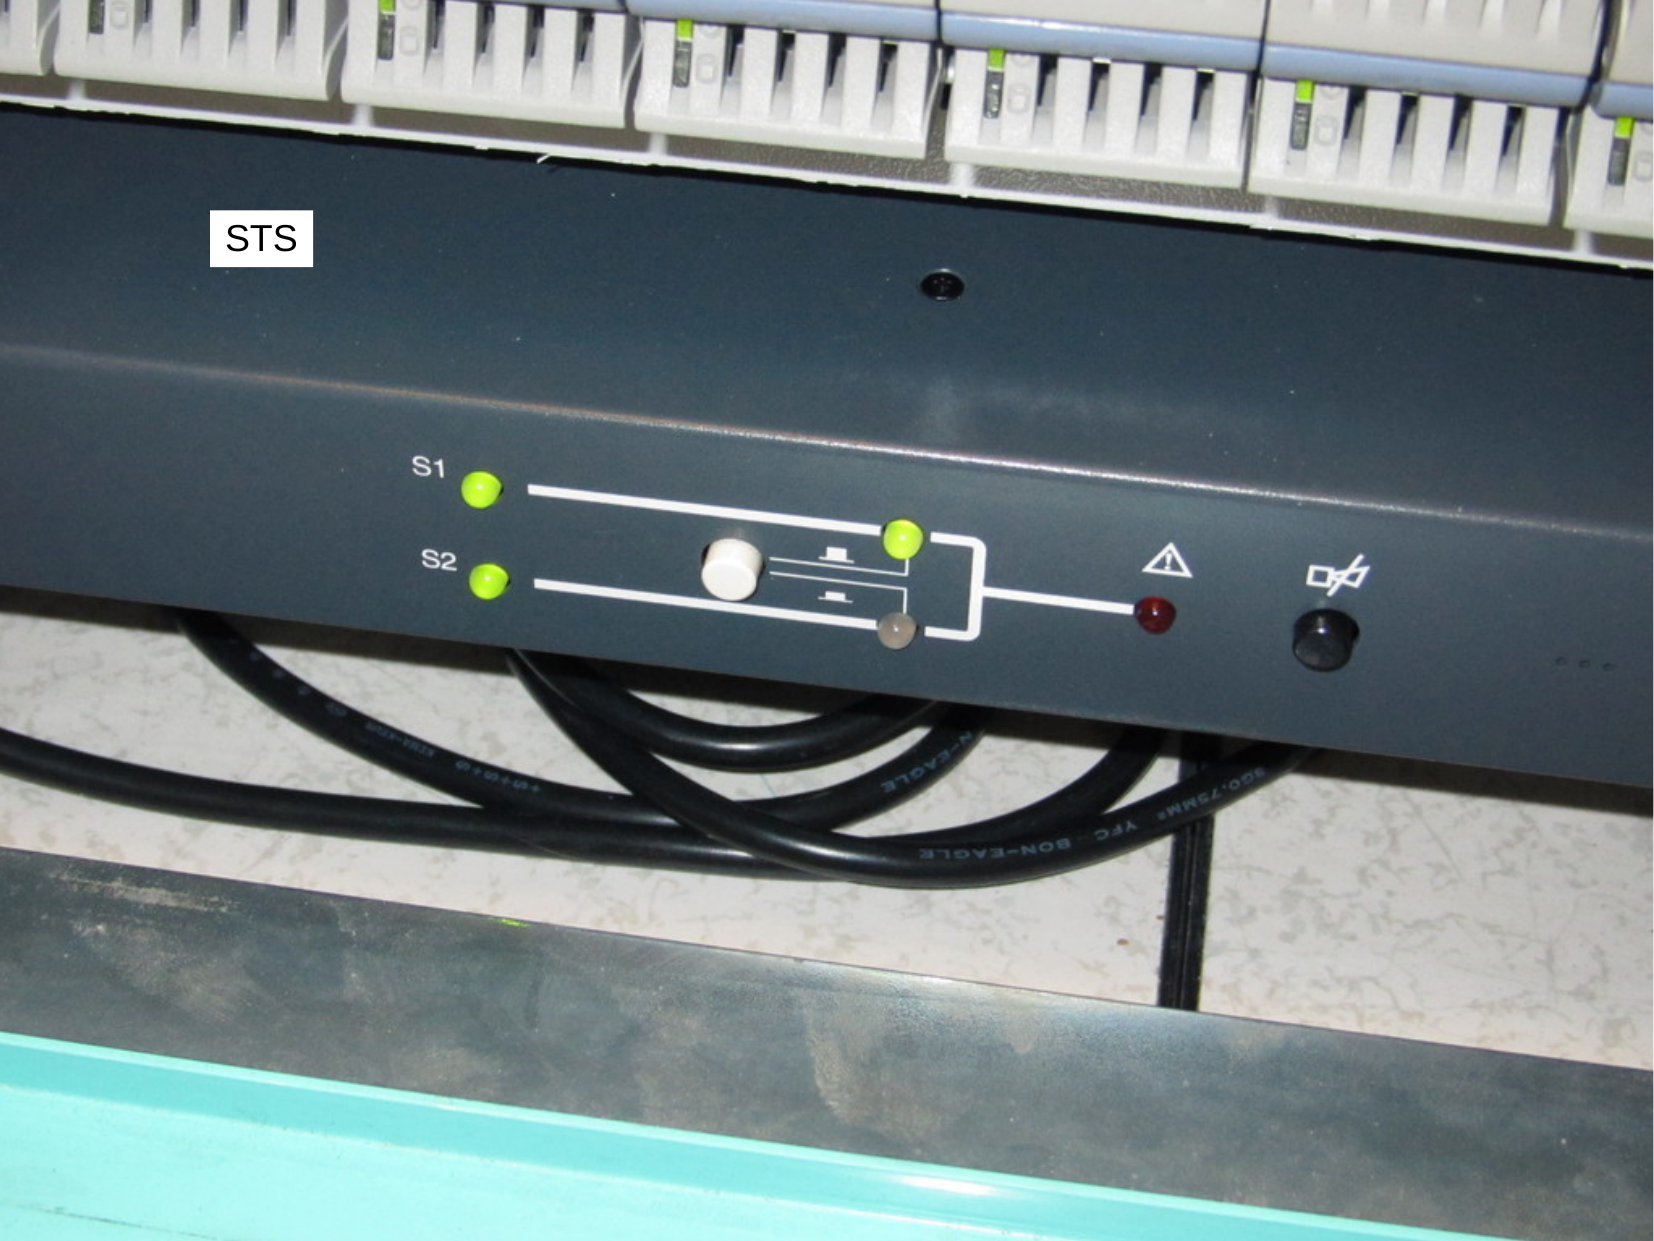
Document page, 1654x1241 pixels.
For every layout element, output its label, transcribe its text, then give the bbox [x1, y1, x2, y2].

text_box STS [210, 210, 314, 268]
picture [0, 0, 1654, 1241]
